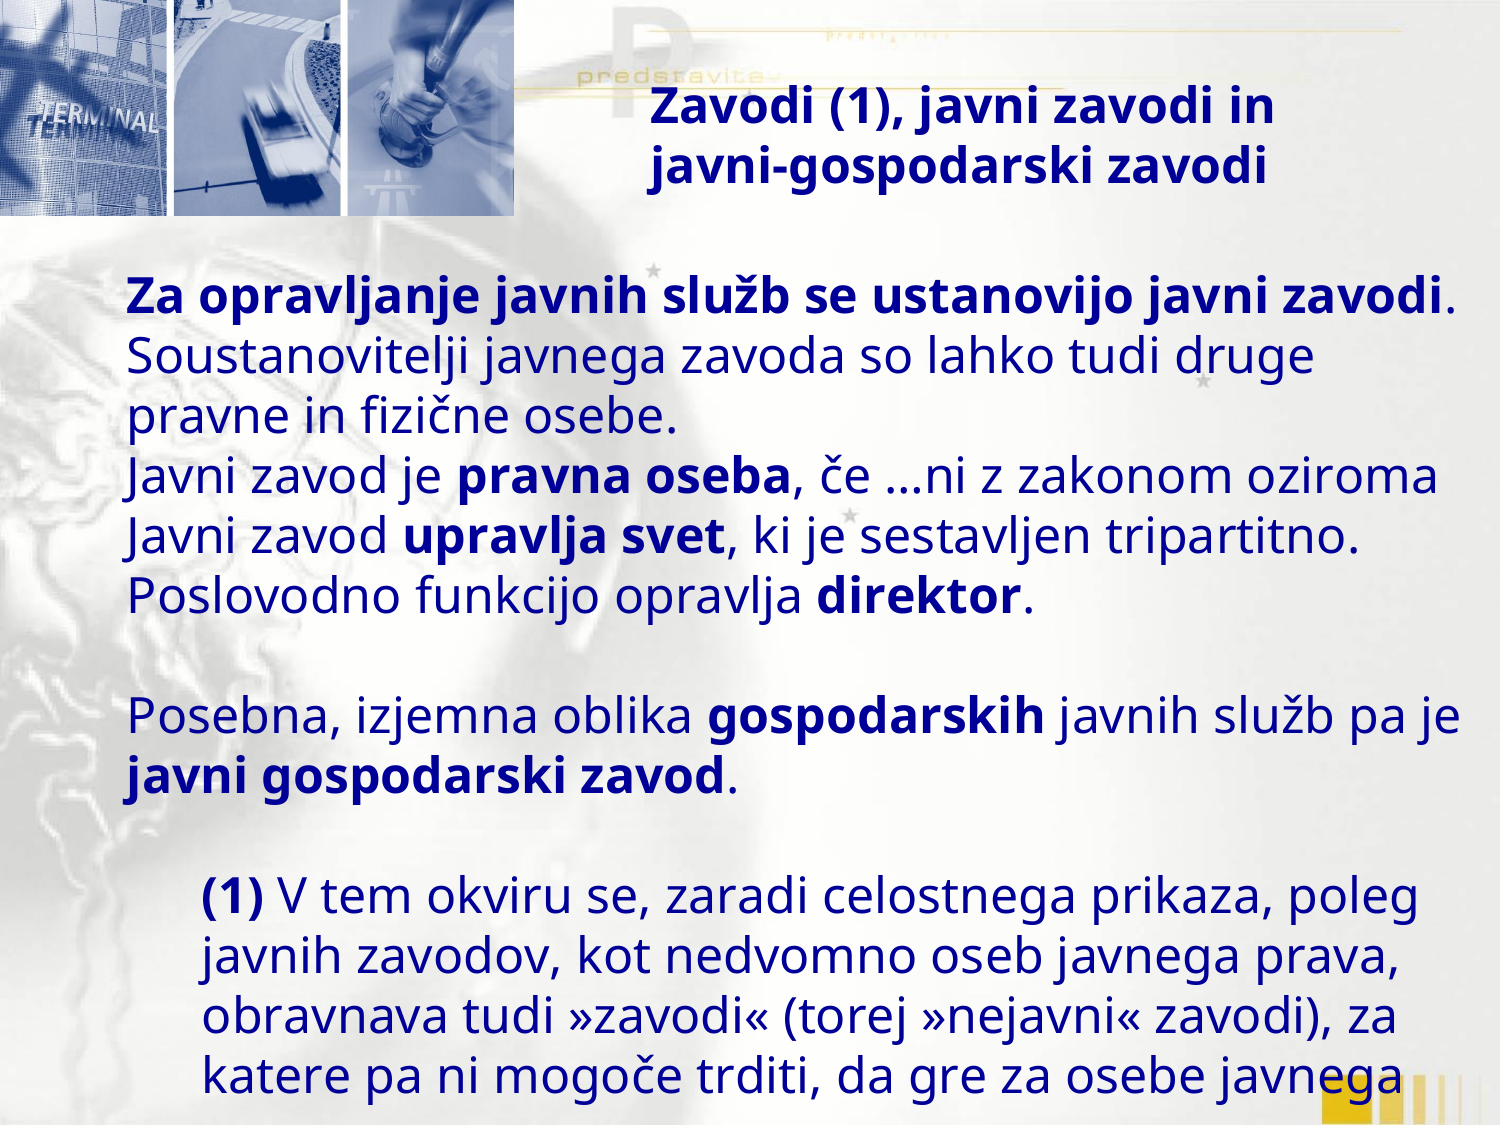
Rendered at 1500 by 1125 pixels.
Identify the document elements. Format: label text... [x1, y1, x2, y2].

picture [0, 0, 1500, 1125]
text_box Zavodi (1), javni zavodi in javni-gospodarski zavodi [560, 66, 1500, 322]
text_box Za opravljanje javnih služb se ustanovijo javni zavodi. Soustanovitelji javnega zavoda so lahko tudi druge pravne in fizične osebe. Javni zavod je pravna oseba, če …ni z zakonom oziroma Javni zavod upravlja svet, ki je sestavljen tripartitno. Poslovodno funkcijo opravlja direktor. Posebna, izjemna oblika gospodarskih javnih služb pa je javni gospodarski zavod. (1) V tem okviru se, zaradi celostnega prikaza, poleg javnih zavodov, kot nedvomno oseb javnega prava, obravnava tudi »zavodi« (torej »nejavni« zavodi), za katere pa ni mogoče trditi, da gre za osebe javnega prava. [112, 255, 1500, 1125]
